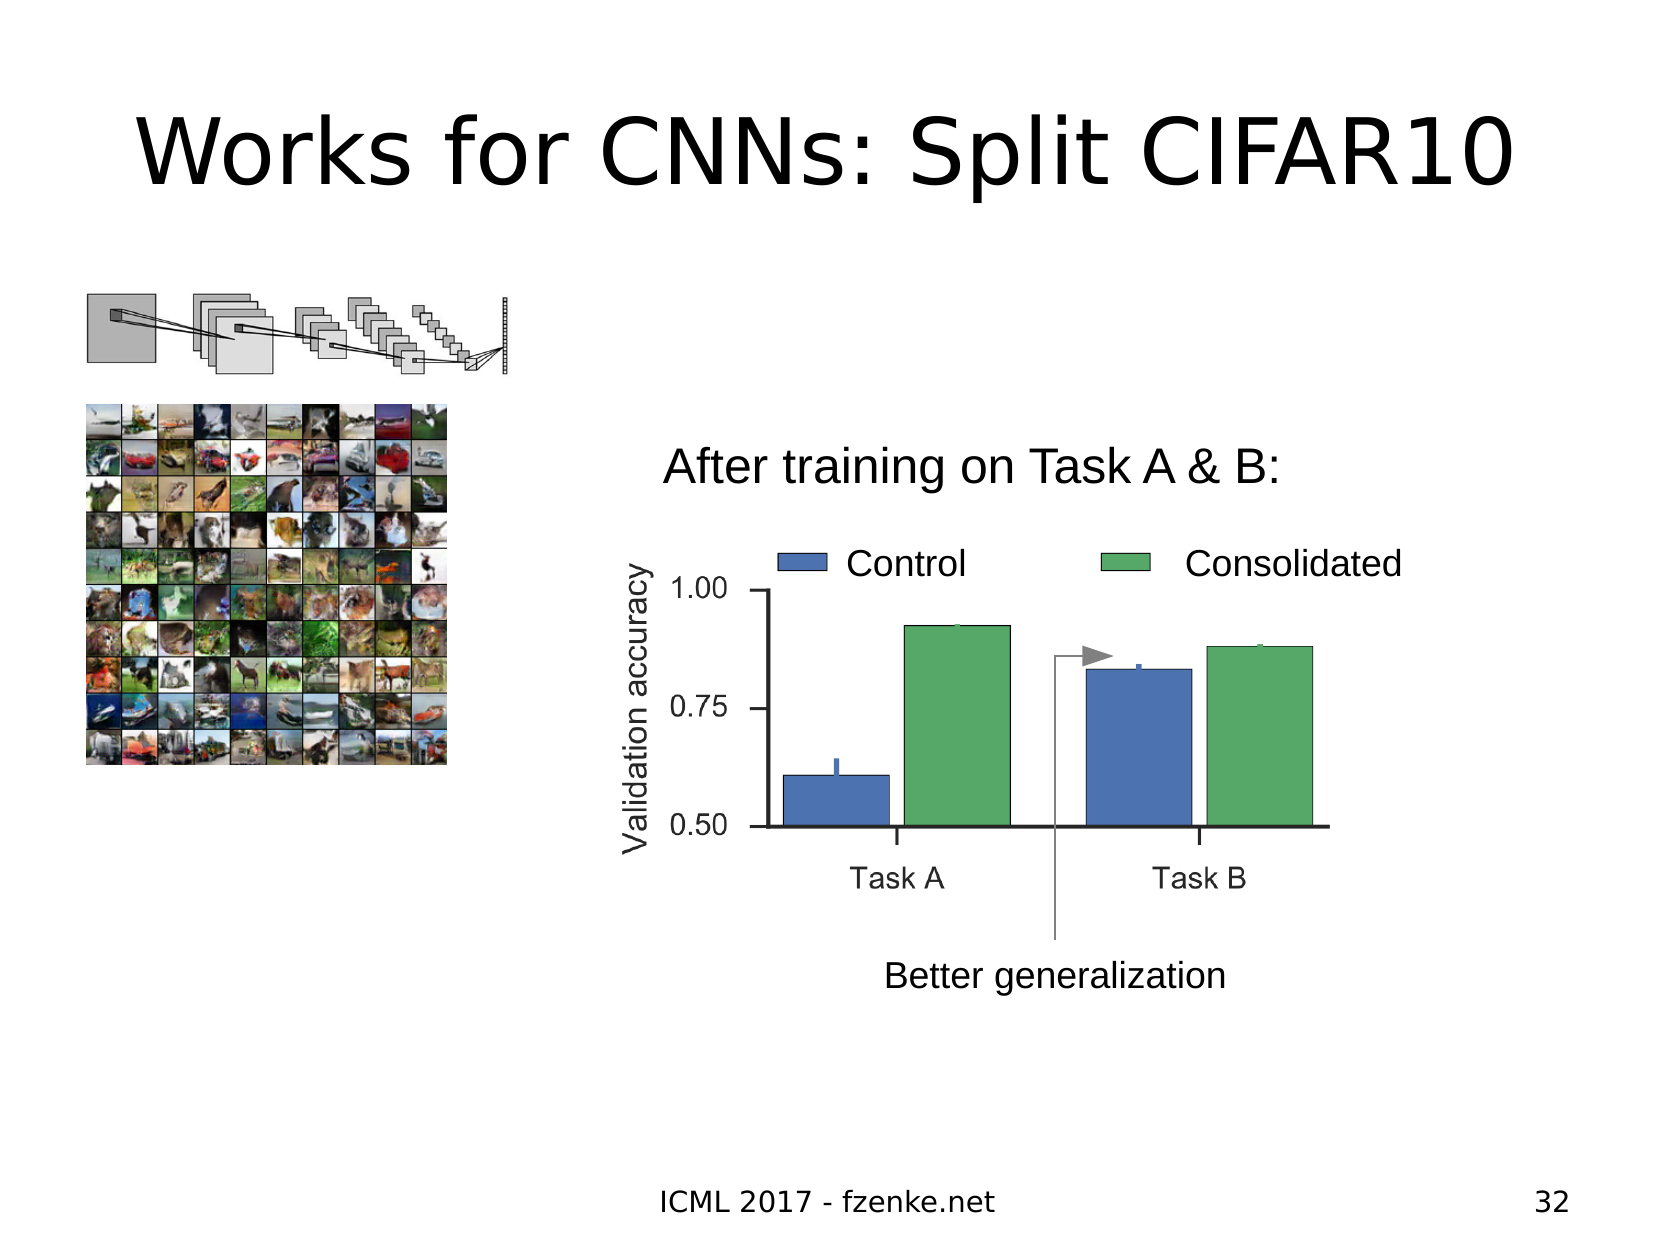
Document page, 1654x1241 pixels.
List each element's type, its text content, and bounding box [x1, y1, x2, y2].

text_box Control [831, 544, 1027, 582]
text_box After training on Task A & B: [648, 430, 1354, 502]
picture [86, 290, 511, 378]
title Works for CNNs: Split CIFAR10 [82, 49, 1571, 257]
text_box Consolidated [1170, 544, 1366, 582]
picture [608, 544, 1335, 897]
text_box Better generalization [861, 946, 1250, 1046]
picture [86, 404, 447, 766]
